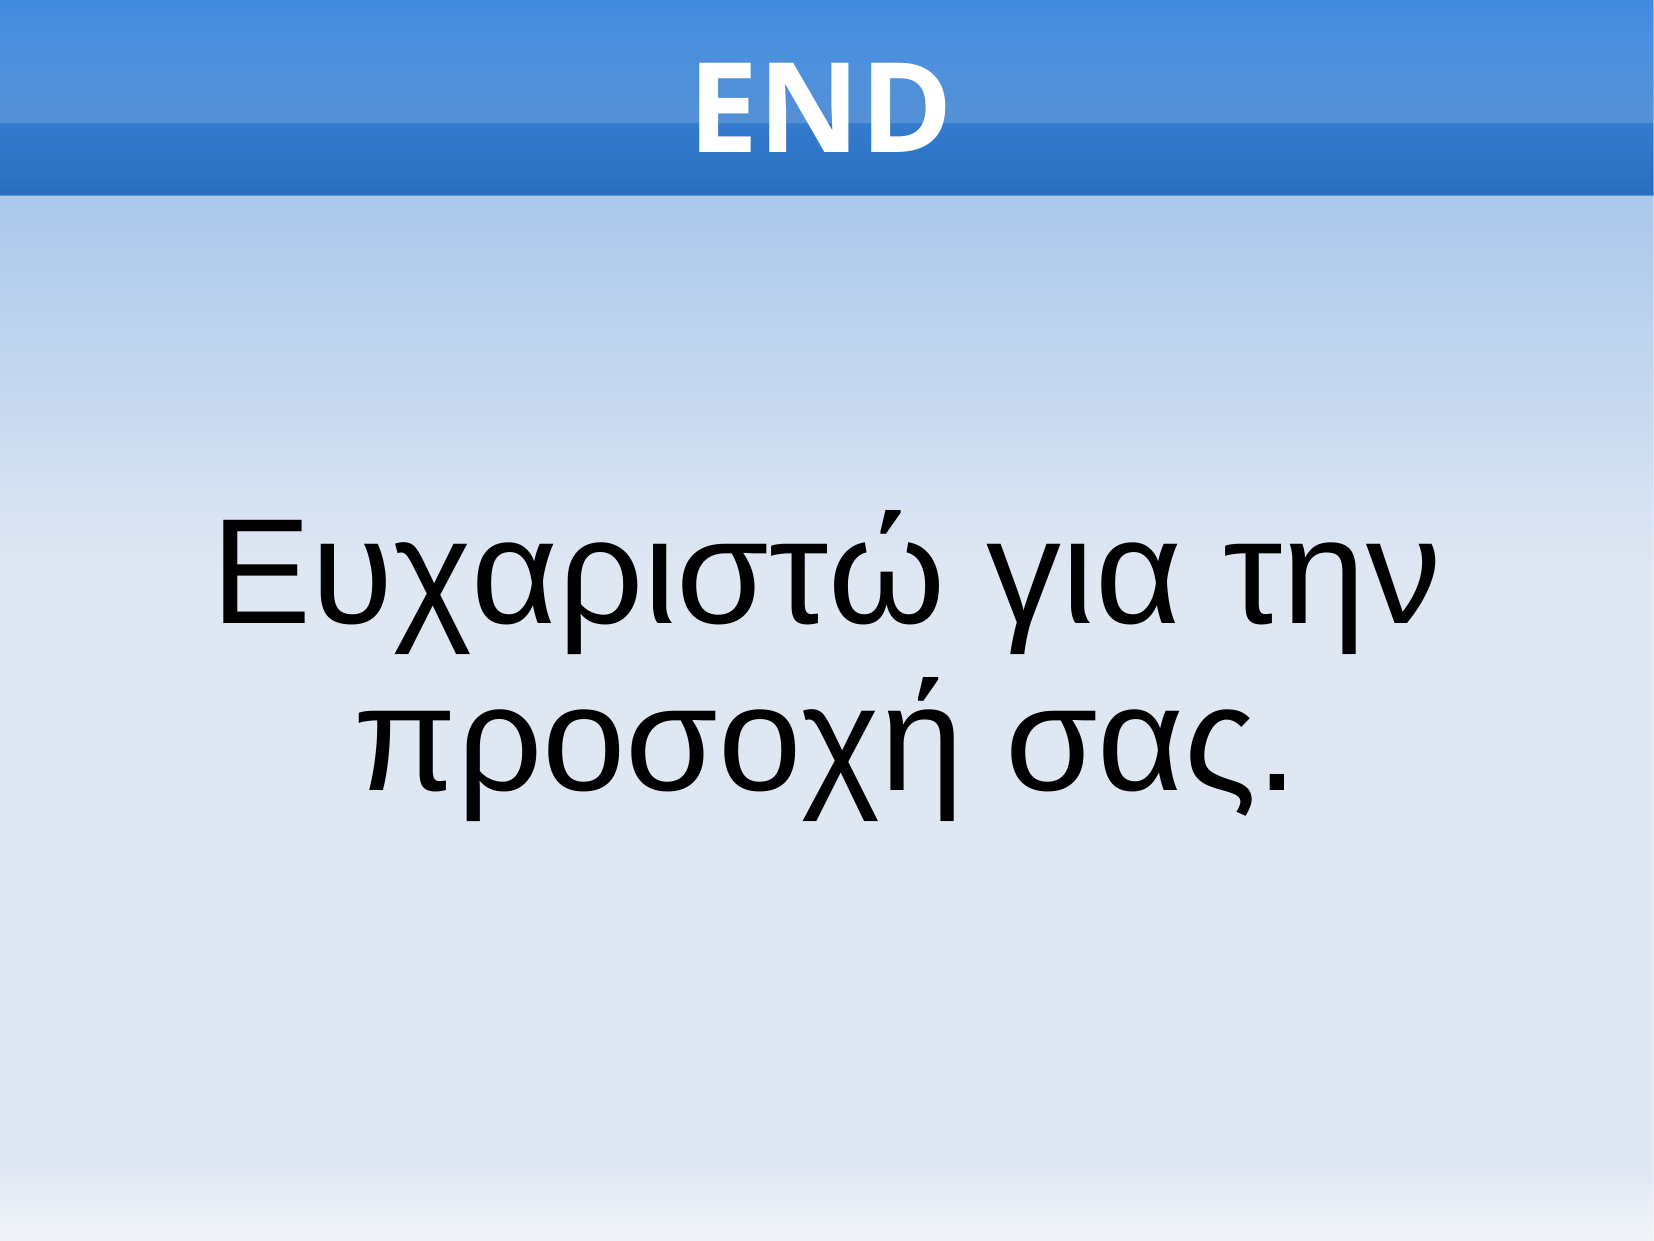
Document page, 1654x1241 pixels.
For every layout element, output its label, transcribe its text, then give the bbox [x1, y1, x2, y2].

picture [0, 0, 1654, 1241]
title END [76, 1, 1565, 207]
list Ευχαριστώ για την προσοχή σας. [82, 290, 1571, 1094]
